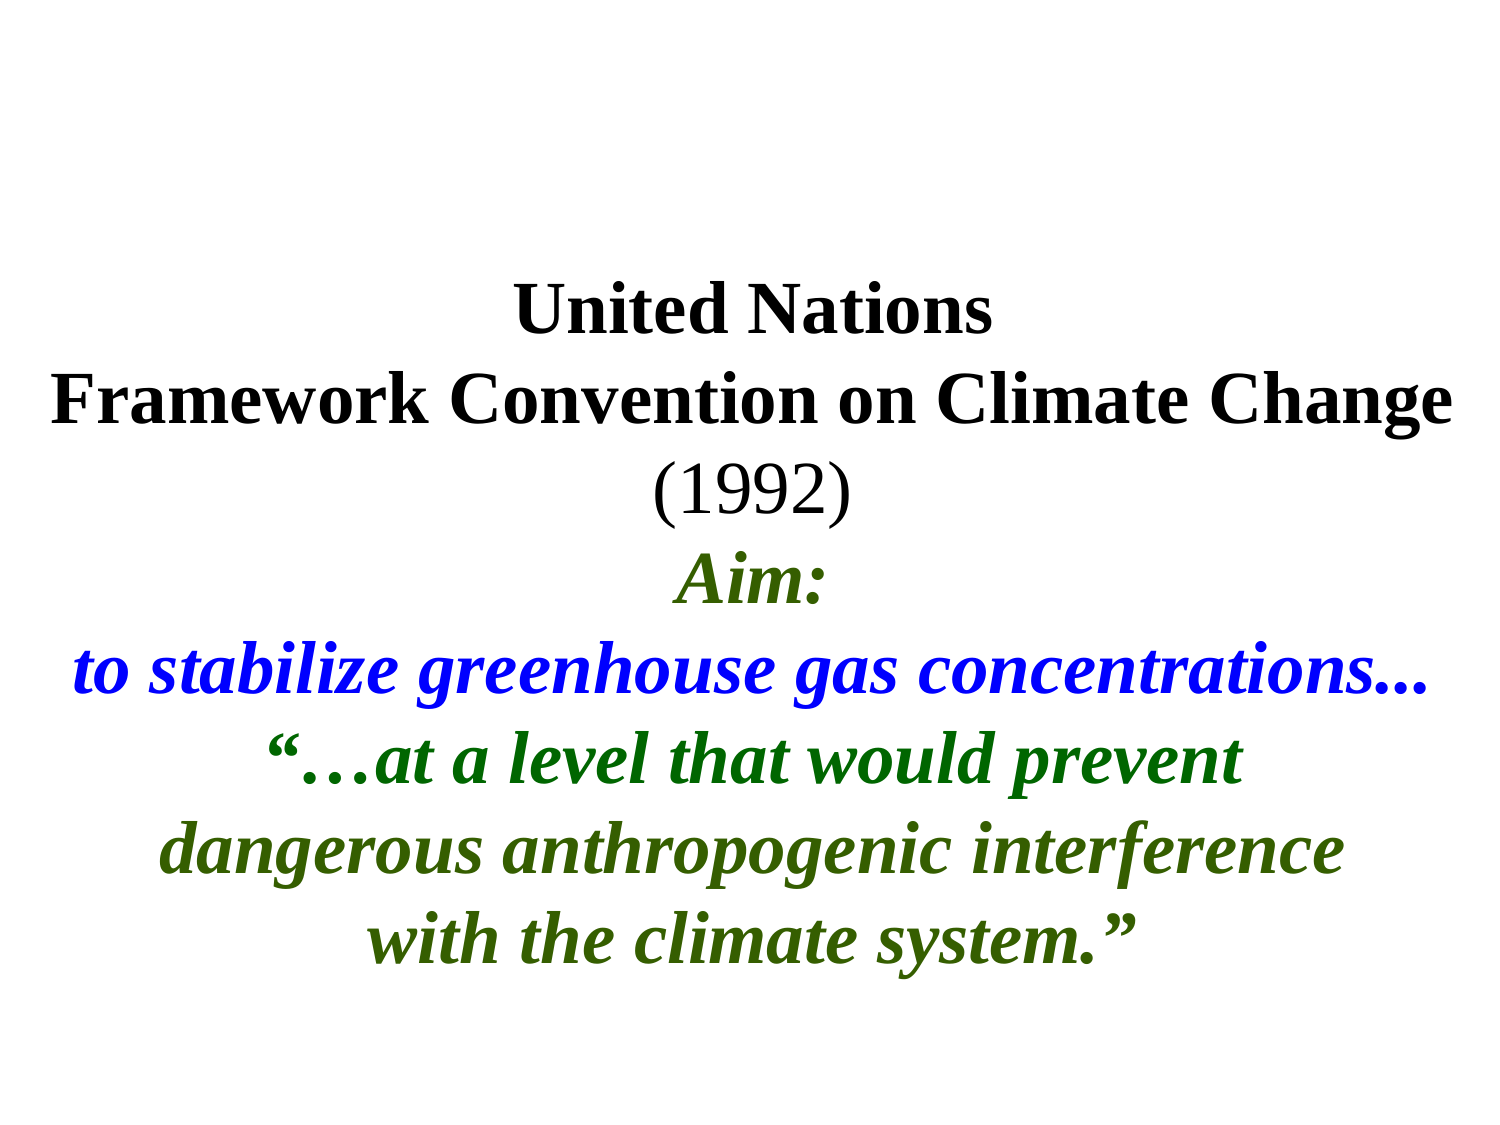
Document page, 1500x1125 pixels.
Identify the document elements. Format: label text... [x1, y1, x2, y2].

text_box United Nations Framework Convention on Climate Change (1992) Aim: to stabilize greenhouse gas concentrations... “…at a level that would prevent dangerous anthropogenic interference with the climate system.” [29, 0, 1477, 1093]
